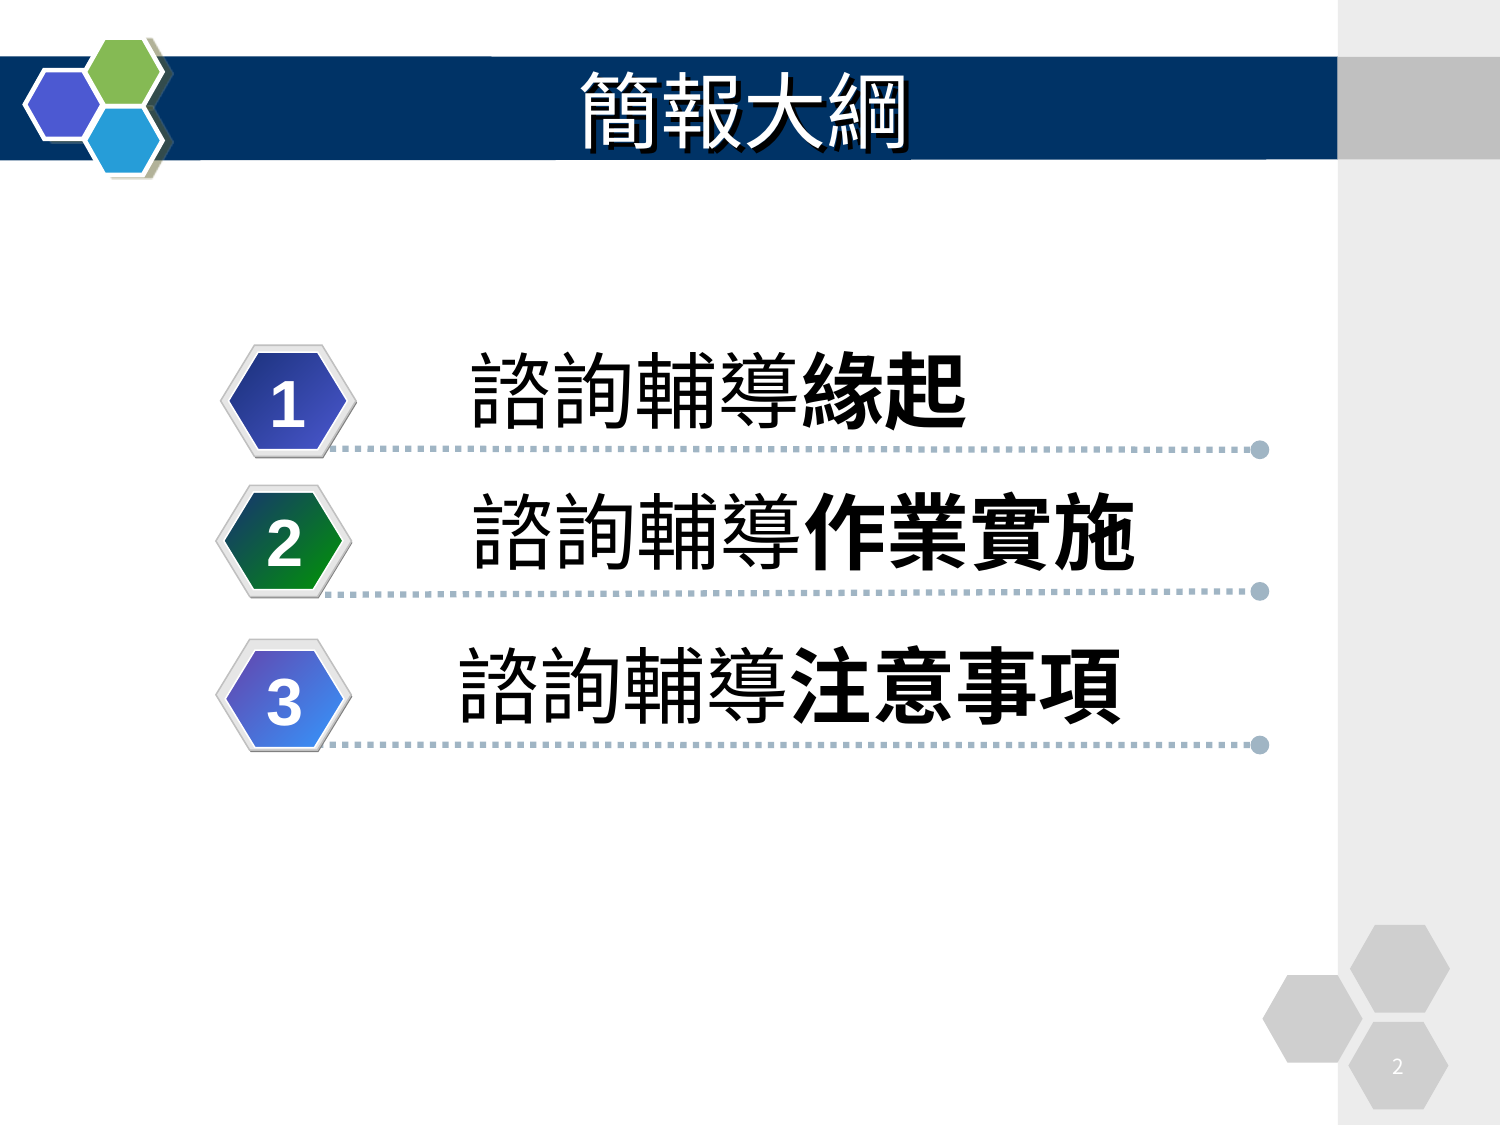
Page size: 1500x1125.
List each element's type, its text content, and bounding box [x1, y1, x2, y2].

text_box [215, 639, 353, 753]
text_box [220, 345, 358, 459]
text_box 諮詢輔導作業實施 [352, 472, 1152, 588]
text_box 諮詢輔導注意事項 [441, 626, 1137, 743]
text_box 諮詢輔導緣起 [349, 331, 983, 447]
text_box [215, 485, 352, 599]
title 簡報大綱 [187, 62, 1300, 155]
text_box 3 [225, 650, 345, 748]
text_box 2 [251, 491, 319, 588]
text_box 1 [228, 352, 348, 450]
